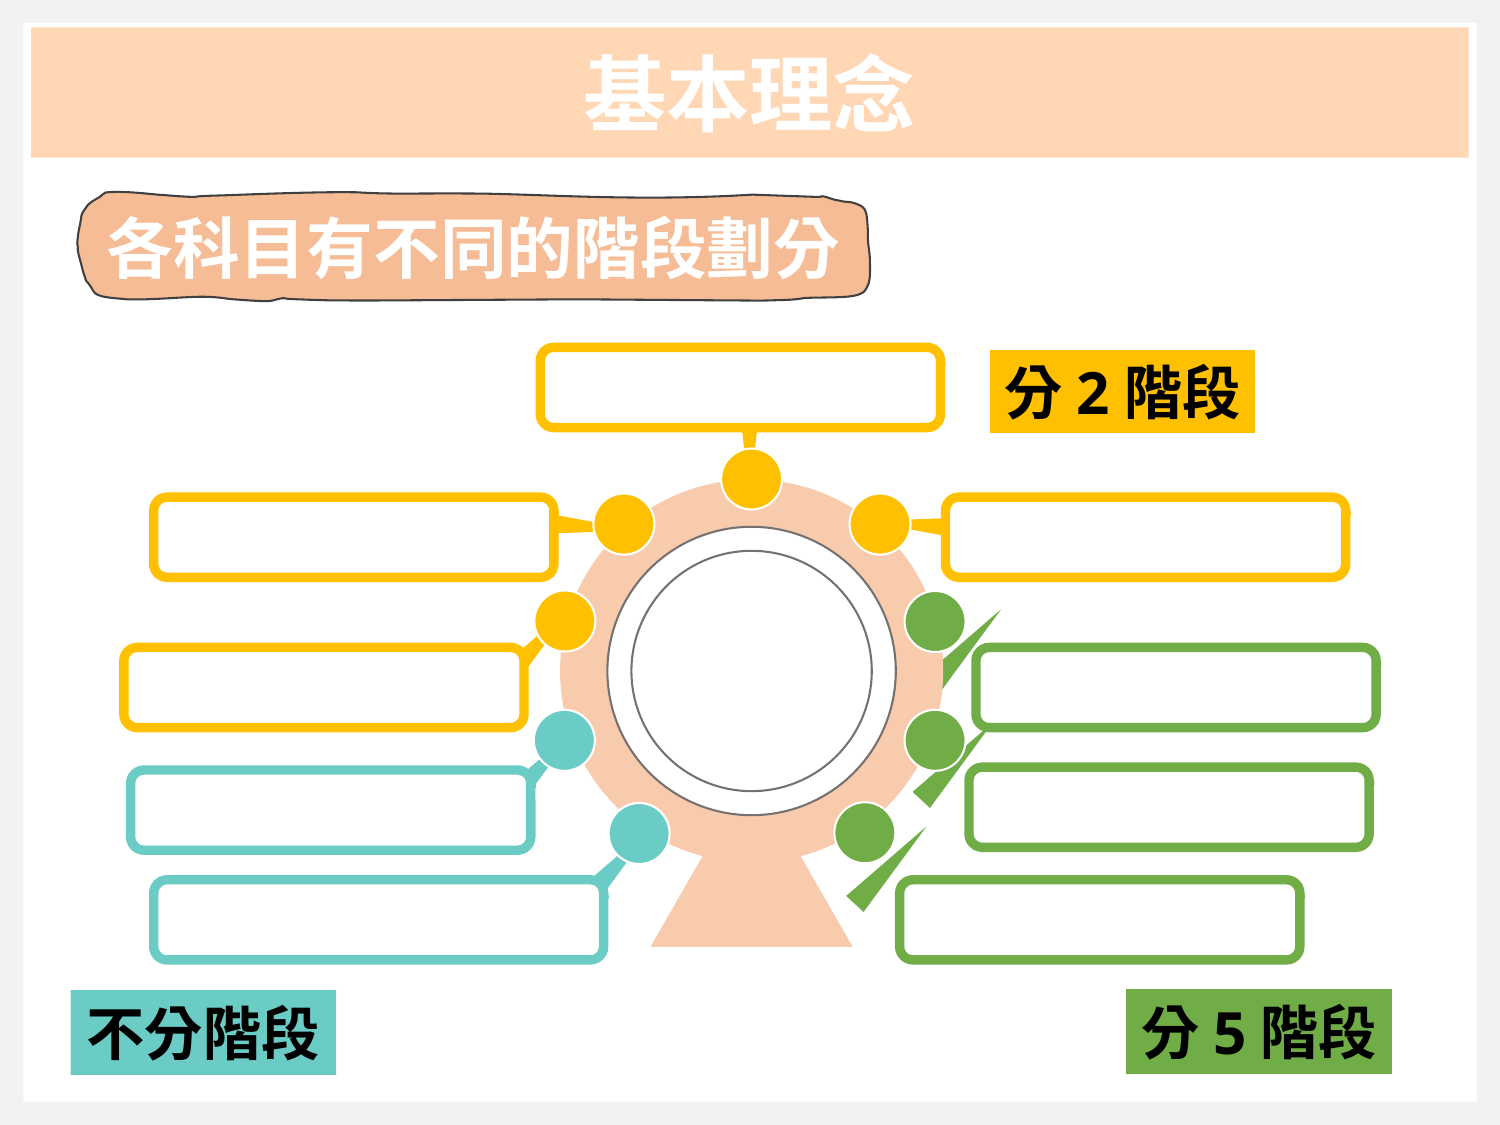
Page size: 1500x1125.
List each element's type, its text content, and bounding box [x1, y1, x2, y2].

text_box 分5階段 [1126, 989, 1392, 1074]
text_box [846, 826, 927, 912]
text_box 各科目有不同的階段劃分 [77, 191, 871, 302]
text_box 不分階段 [70, 990, 337, 1075]
text_box 分2階段 [989, 349, 1256, 434]
text_box 功能性動作訓練 [153, 879, 604, 960]
text_box 社會技巧 [975, 647, 1377, 728]
text_box 學習策略 [968, 767, 1370, 848]
text_box 輔助科技應用 [130, 770, 531, 851]
text_box 身障特需領域 [631, 550, 872, 792]
text_box 生活管理 [123, 647, 525, 728]
text_box [520, 428, 1002, 947]
text_box 點字 [540, 347, 941, 428]
text_box 定向行動 [153, 497, 554, 578]
text_box 職業教育 [899, 879, 1300, 960]
text_box 溝通訓練 [945, 497, 1346, 578]
text_box 基本理念 [31, 27, 1469, 158]
